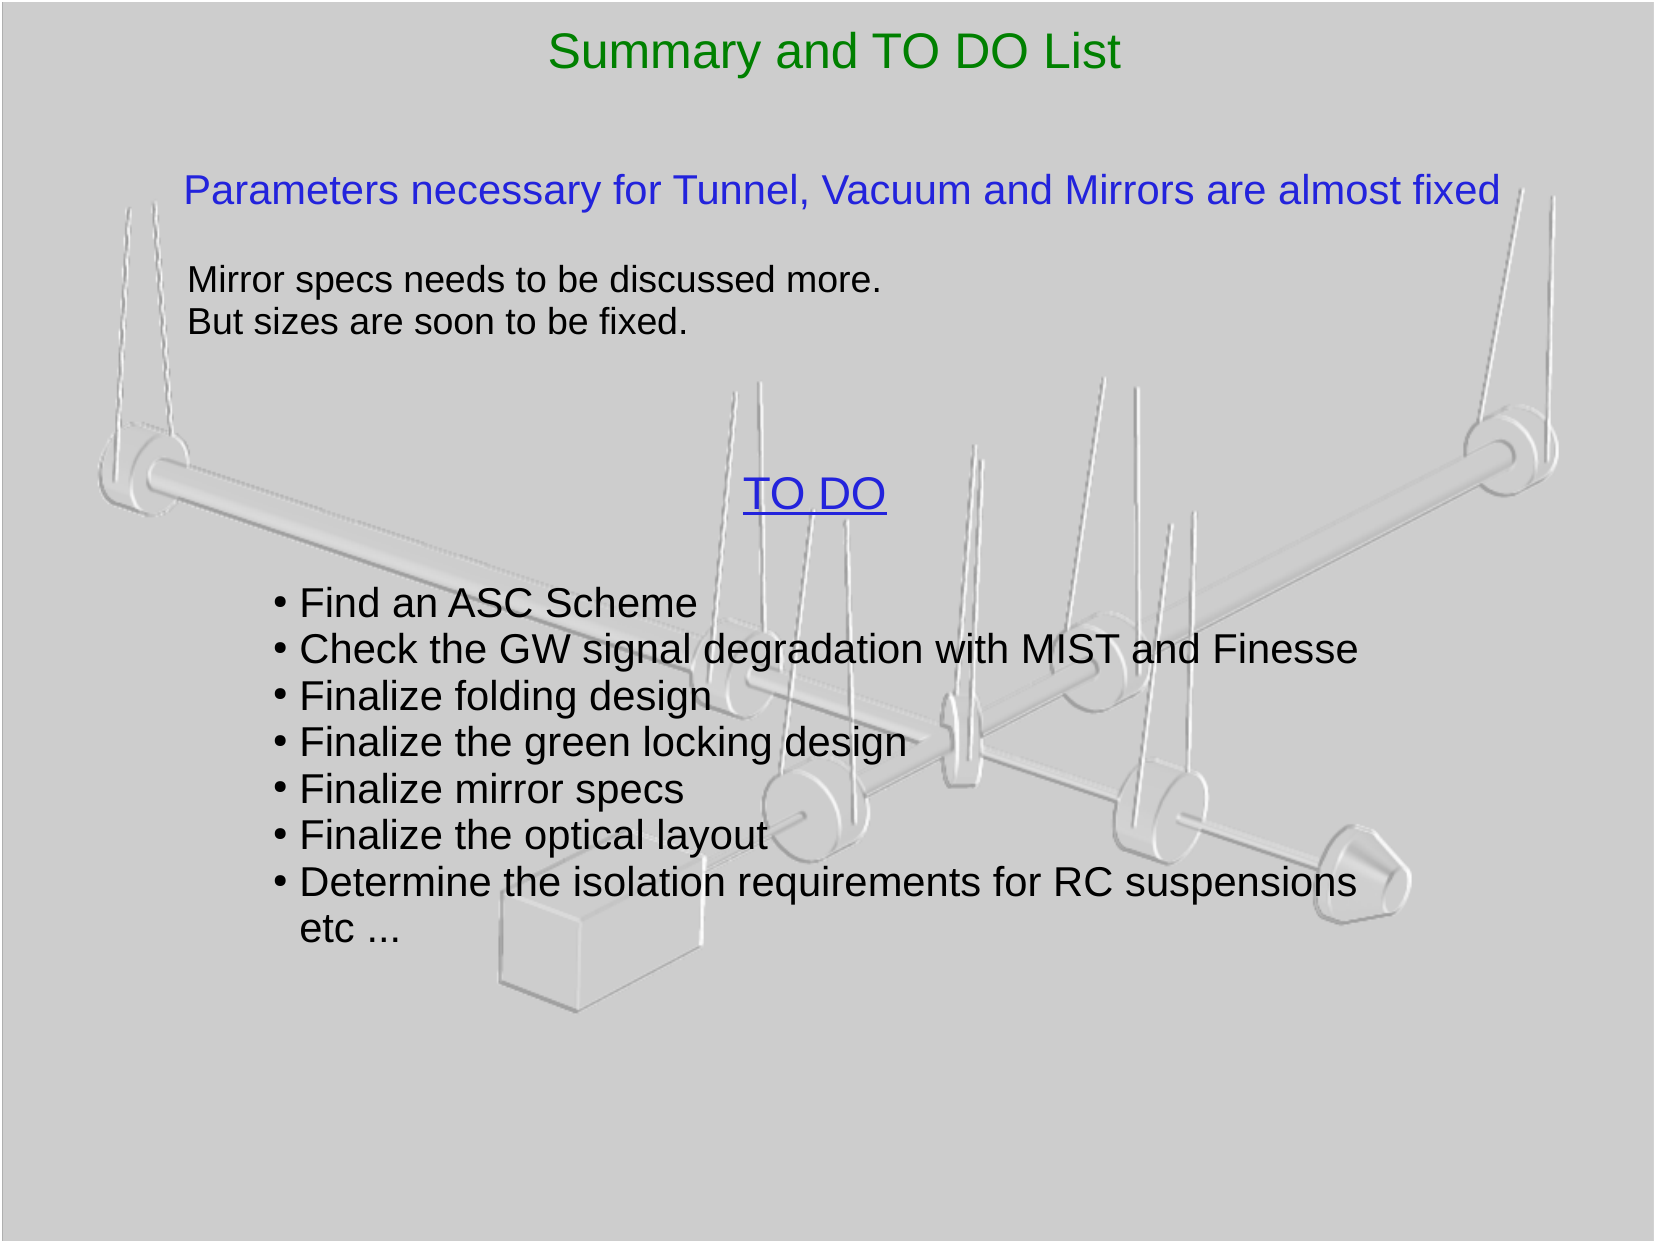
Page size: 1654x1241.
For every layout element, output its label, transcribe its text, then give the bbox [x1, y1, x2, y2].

text_box Find an ASC Scheme Check the GW signal degradation with MIST and Finesse Finalize folding design Finalize the green locking design Finalize mirror specs Finalize the optical layout Determine the isolation requirements for RC suspensions etc ... [258, 572, 1375, 959]
text_box Mirror specs needs to be discussed more. But sizes are soon to be fixed. [172, 250, 897, 350]
picture [1, 2, 1654, 1241]
text_box Parameters necessary for Tunnel, Vacuum and Mirrors are almost fixed [168, 159, 1517, 221]
text_box Summary and TO DO List [532, 16, 1136, 87]
text_box TO DO [728, 460, 902, 527]
